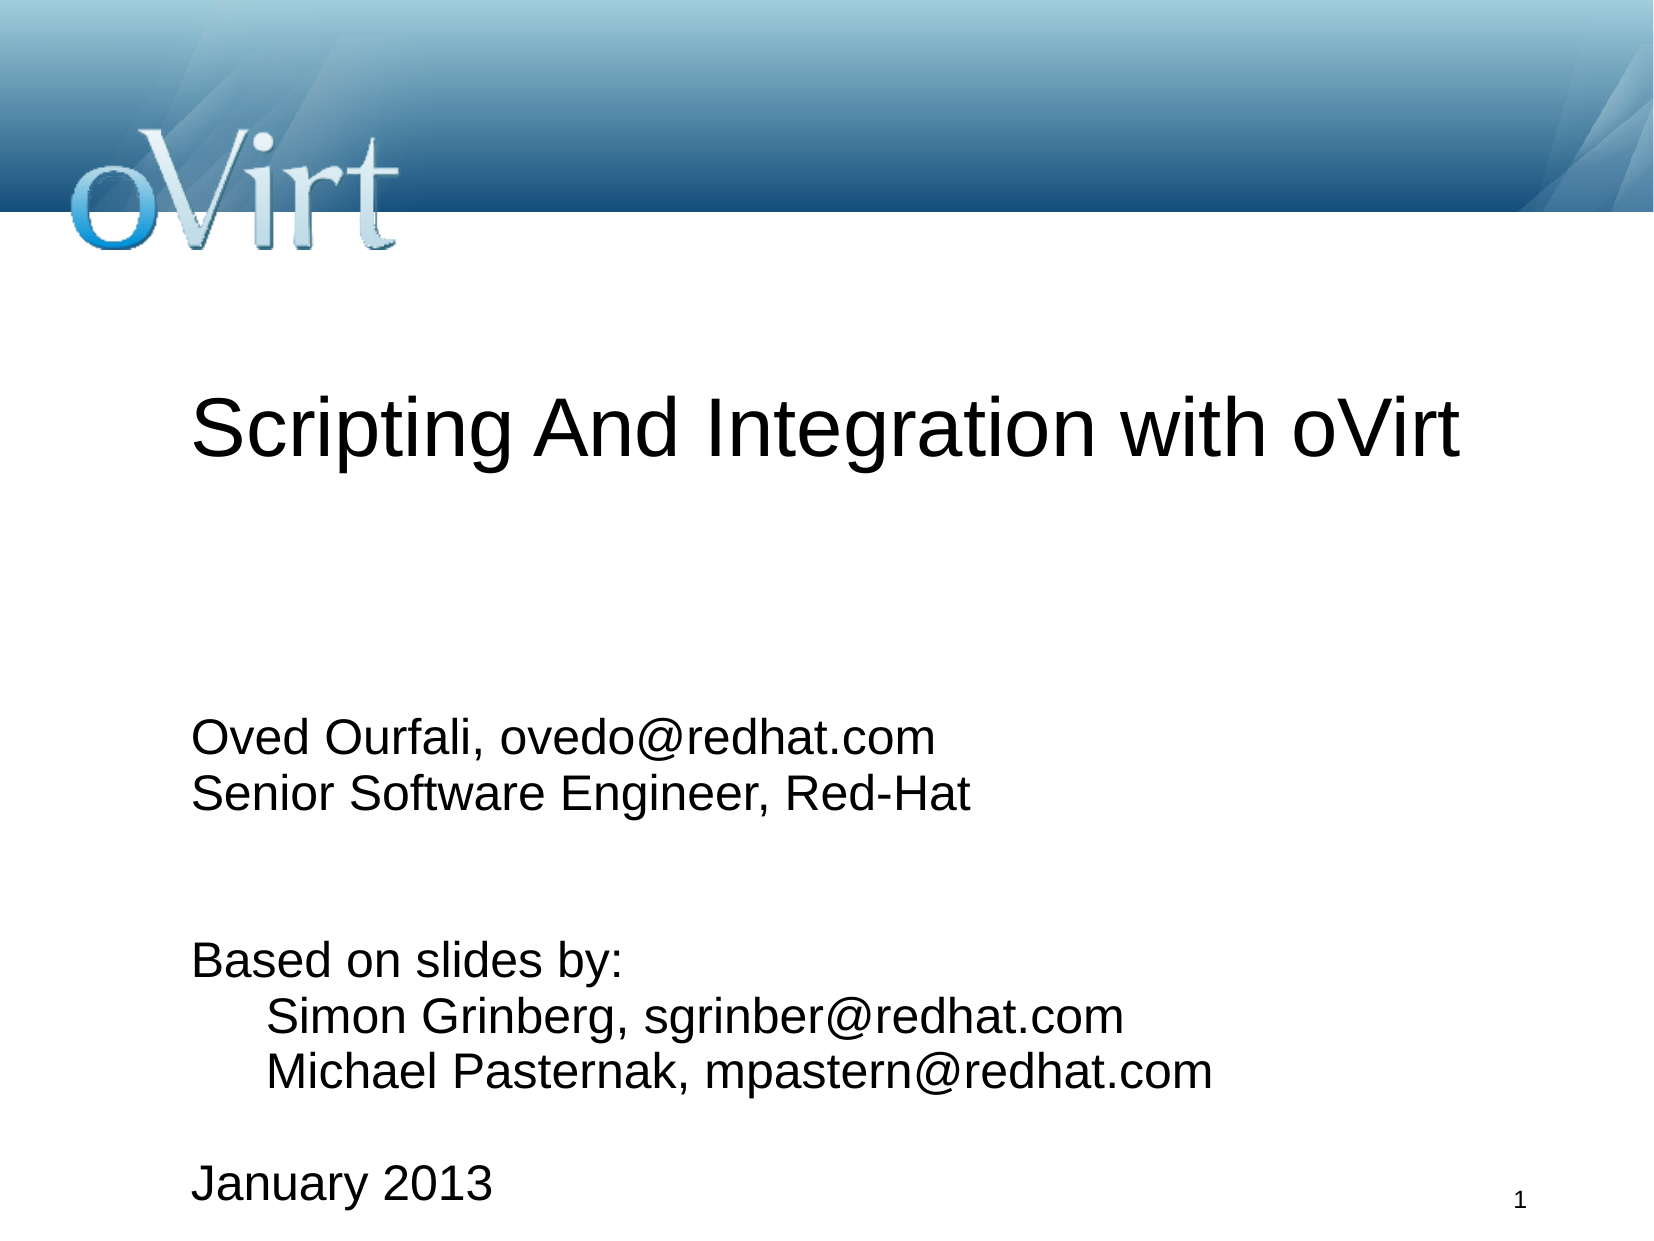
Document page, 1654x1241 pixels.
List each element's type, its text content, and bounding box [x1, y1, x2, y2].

text_box Scripting And Integration with oVirt [175, 374, 1549, 510]
picture [0, 0, 1654, 250]
text_box Oved Ourfali, ovedo@redhat.com Senior Software Engineer, Red-Hat Based on slides by: Simon Grinberg, sgrinber@redhat.com Michael Pasternak, mpastern@redhat.com January 2013 [176, 701, 1286, 1219]
